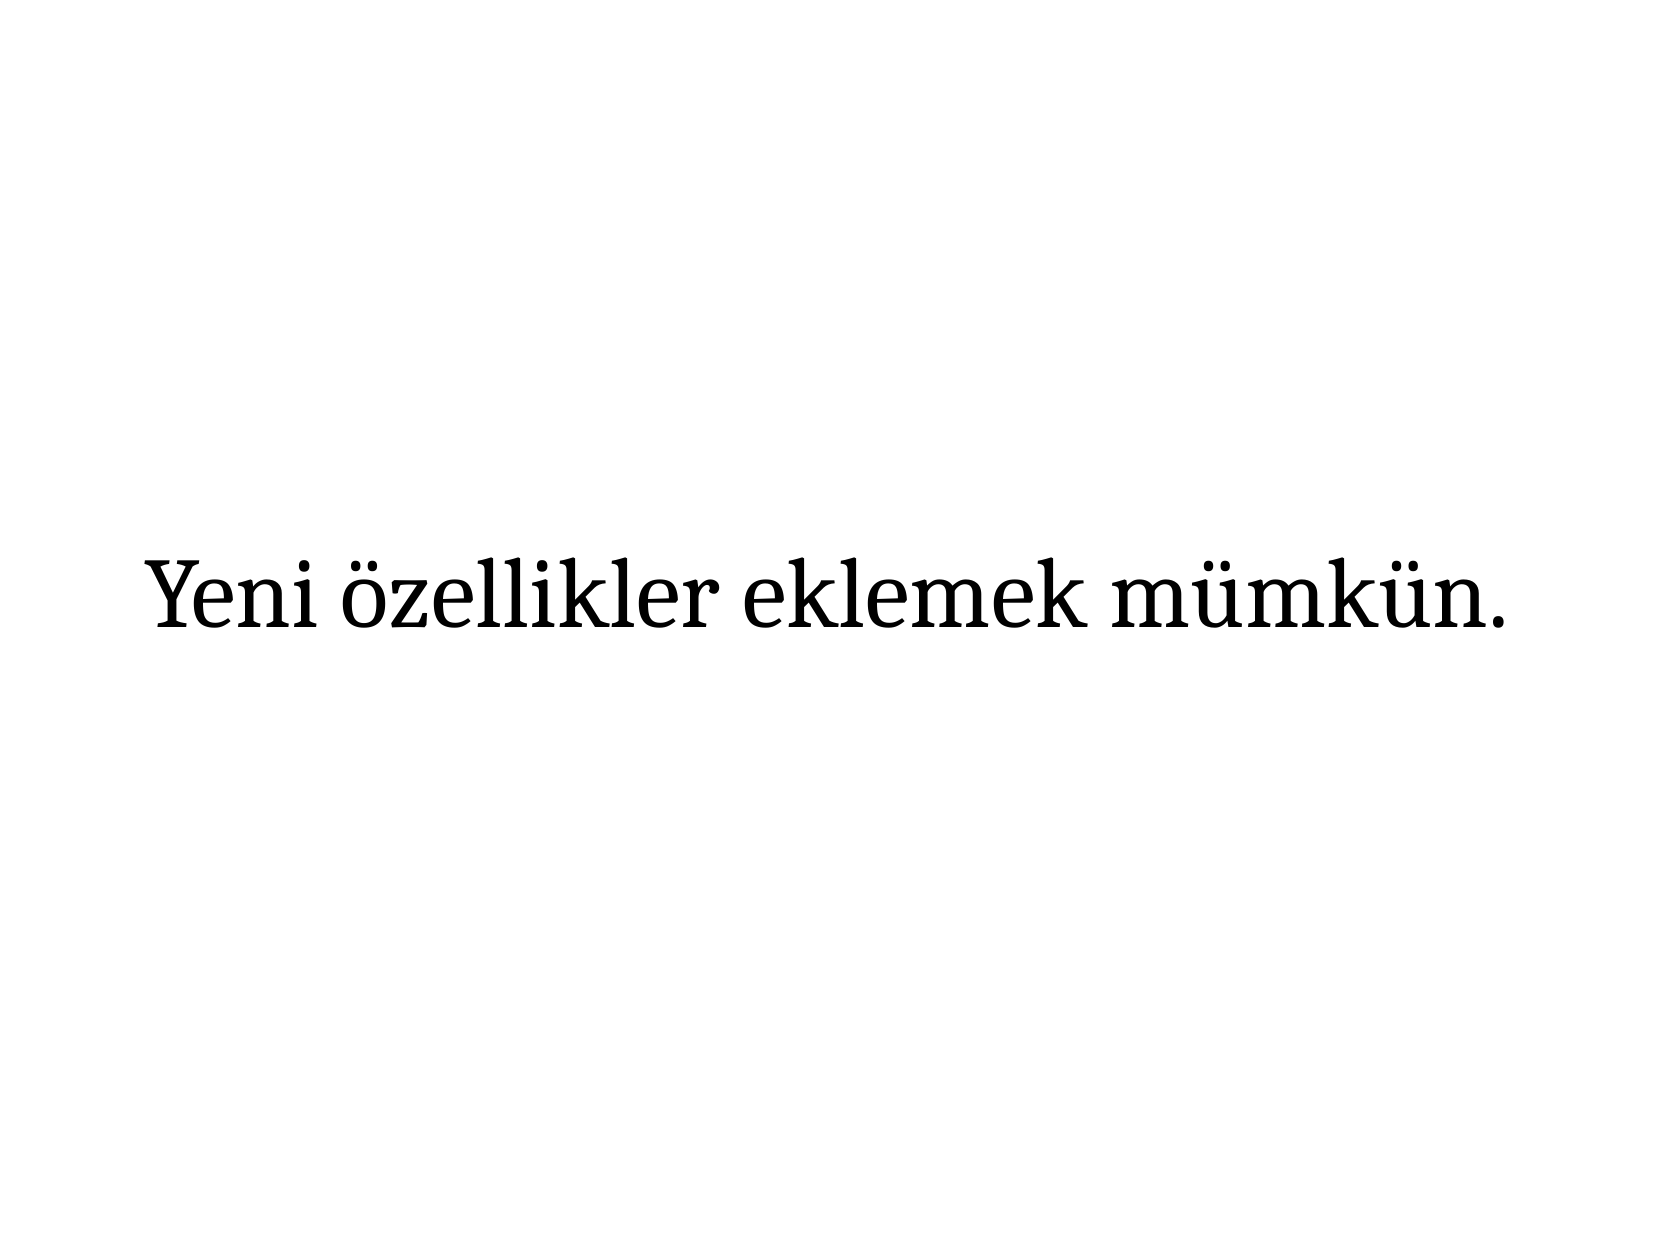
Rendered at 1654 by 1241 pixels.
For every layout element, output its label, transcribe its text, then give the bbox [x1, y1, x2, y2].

title Yeni özellikler eklemek mümkün. [82, 281, 1571, 908]
